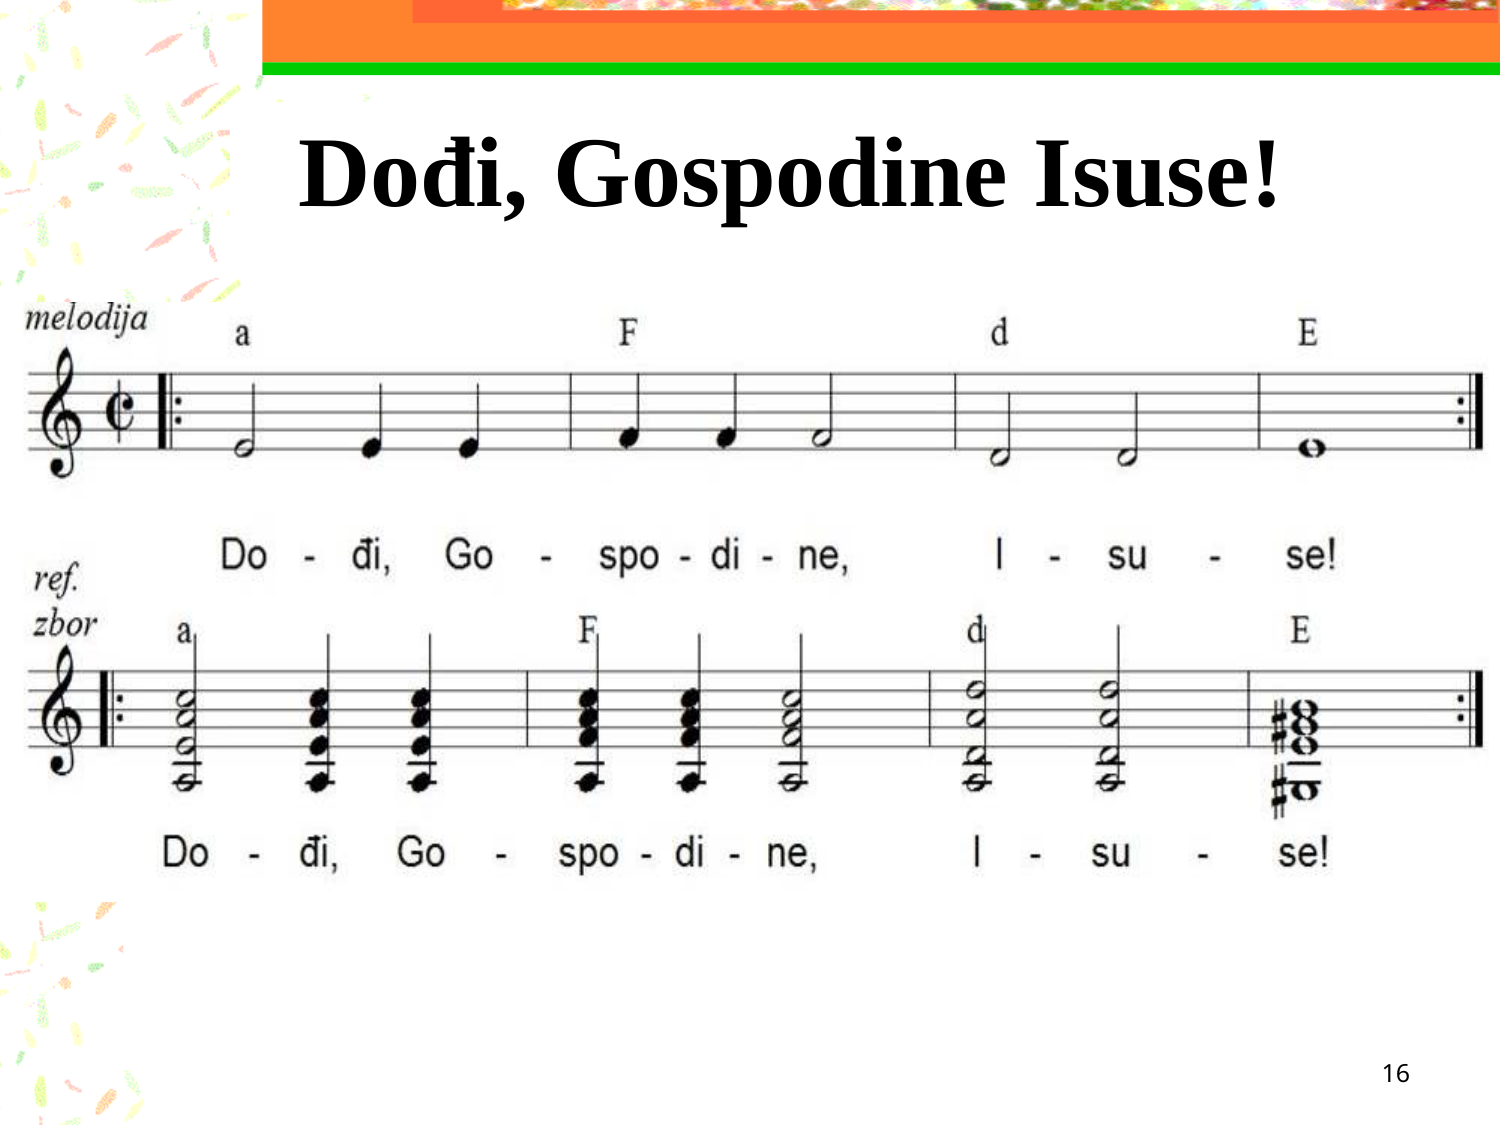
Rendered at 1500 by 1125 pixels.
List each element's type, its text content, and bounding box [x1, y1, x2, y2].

picture [412, 0, 1500, 23]
text_box <number> [1074, 1024, 1426, 1100]
text_box Dođi, Gospodine Isuse! [230, 101, 1353, 232]
picture [0, 0, 1500, 1125]
